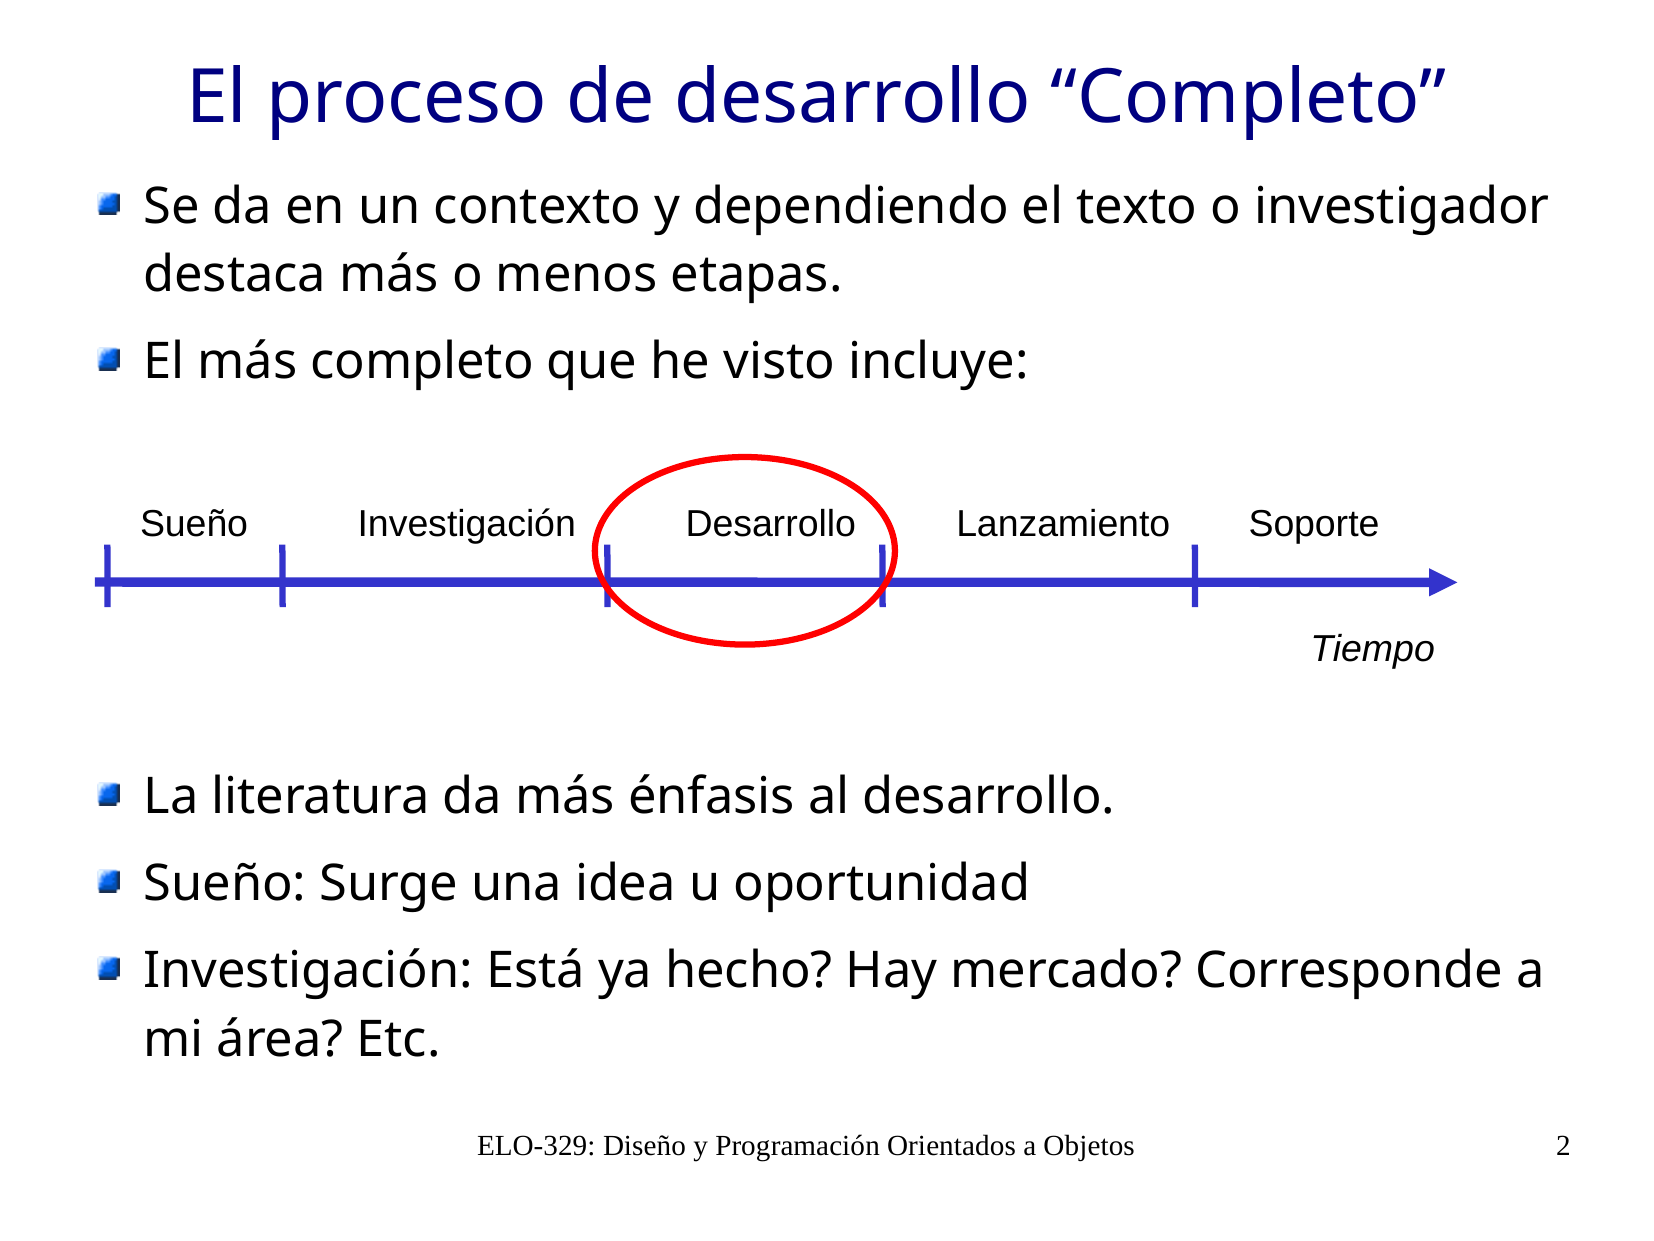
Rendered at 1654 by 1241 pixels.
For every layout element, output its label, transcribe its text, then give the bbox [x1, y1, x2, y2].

list Se da en un contexto y dependiendo el texto o investigador destaca más o menos etapas. El más completo que he visto incluye: La literatura da más énfasis al desarrollo. Sueño: Surge una idea u oportunidad Investigación: Está ya hecho? Hay mercado? Corresponde a mi área? Etc. [81, 169, 1571, 1079]
text_box Desarrollo [670, 494, 871, 553]
text_box Soporte [1233, 494, 1395, 553]
text_box Investigación [342, 494, 591, 553]
text_box Sueño [125, 494, 263, 553]
text_box Lanzamiento [941, 494, 1186, 553]
text_box Tiempo [1295, 619, 1450, 678]
title El proceso de desarrollo “Completo” [82, 50, 1571, 137]
